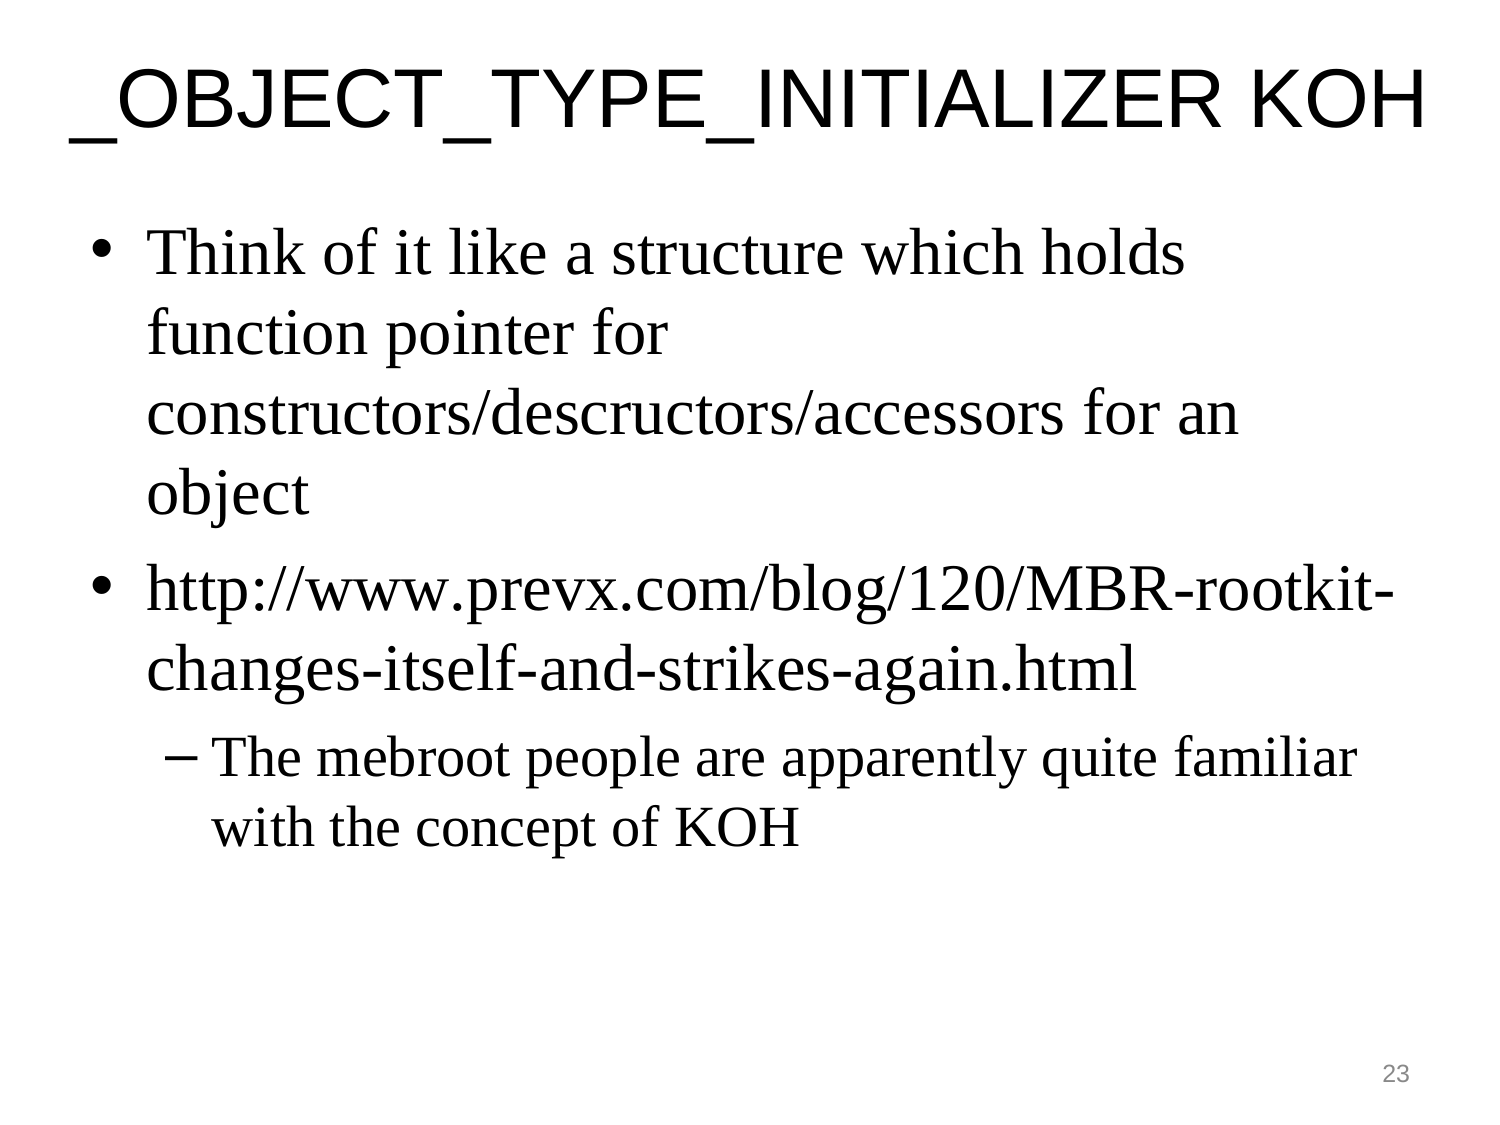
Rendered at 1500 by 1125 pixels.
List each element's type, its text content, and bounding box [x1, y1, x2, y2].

title _OBJECT_TYPE_INITIALIZER KOH [0, 0, 1500, 188]
text_box <number> [1074, 1042, 1426, 1103]
list Think of it like a structure which holds function pointer for constructors/descructors/accessors for an object http://www.prevx.com/blog/120/MBR-rootkit-changes-itself-and-strikes-again.html The mebroot people are apparently quite familiar with the concept of KOH [75, 200, 1426, 1006]
